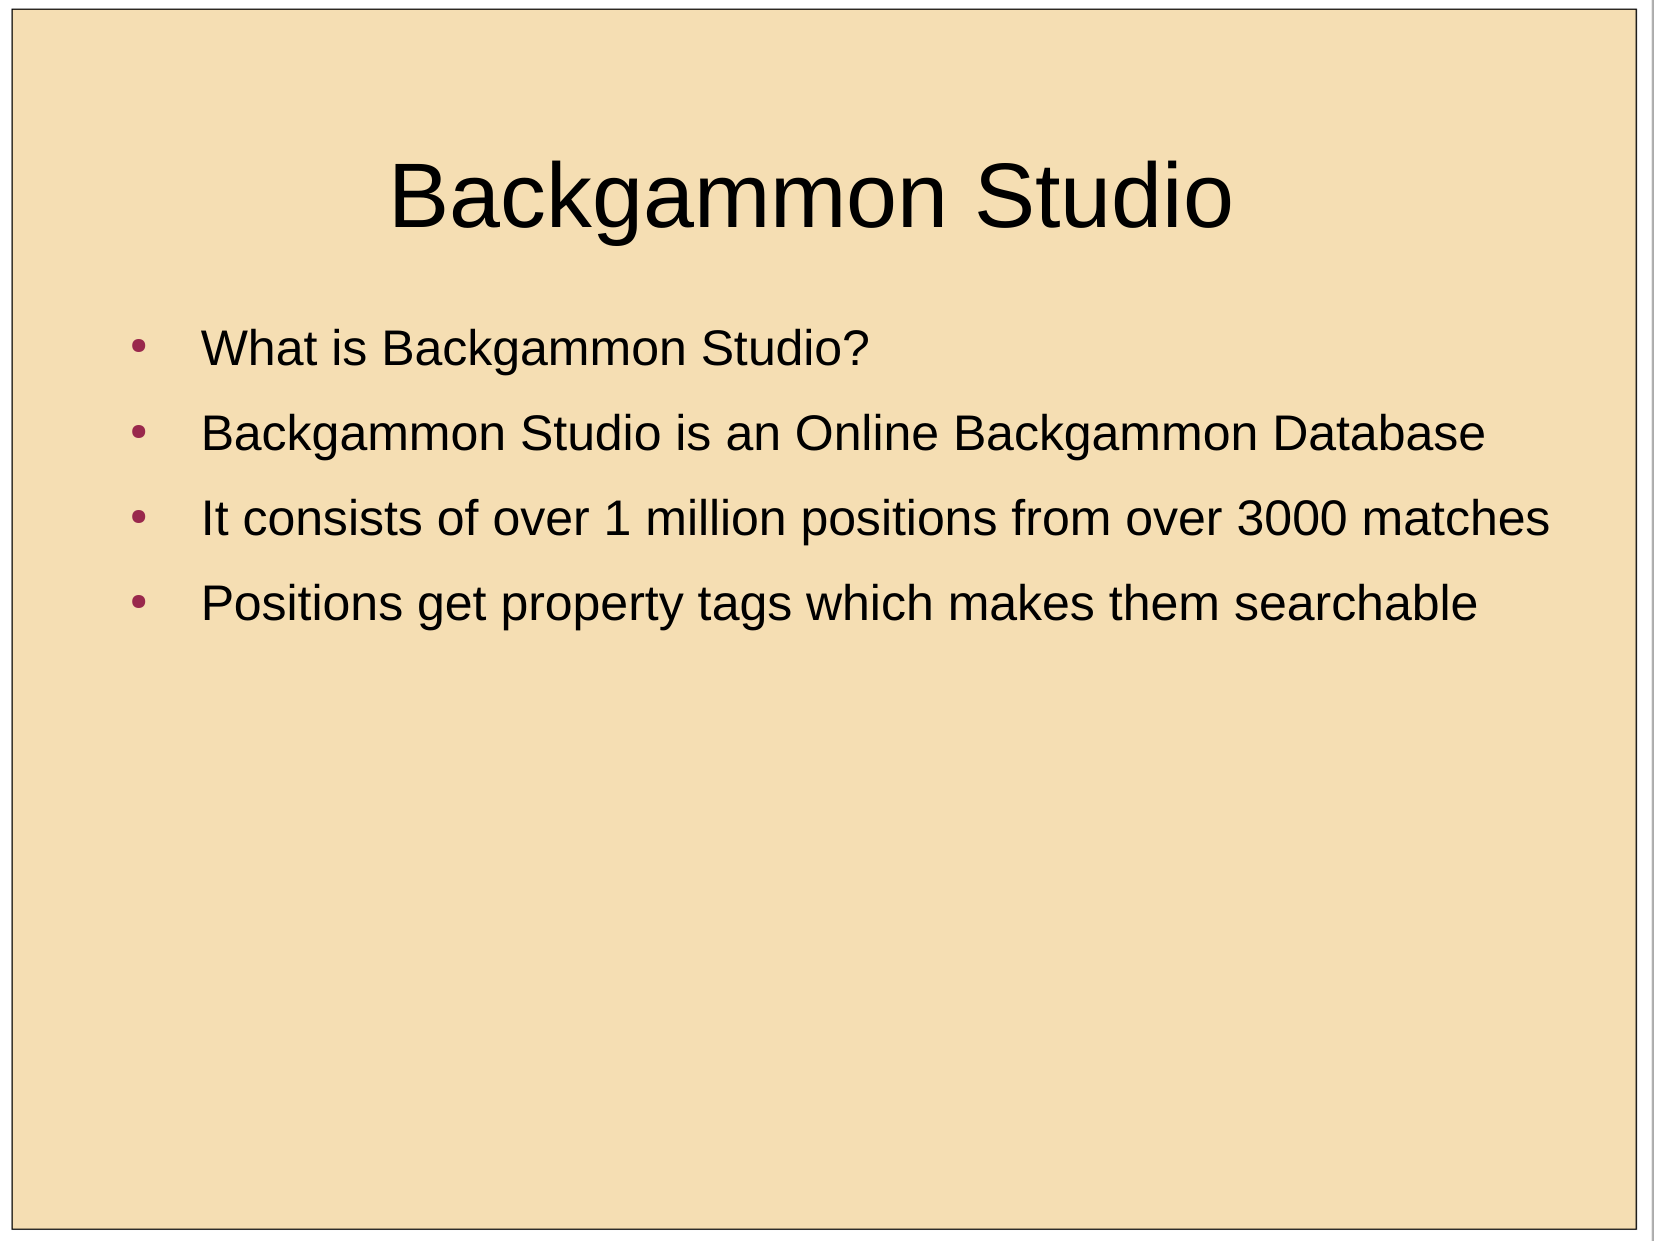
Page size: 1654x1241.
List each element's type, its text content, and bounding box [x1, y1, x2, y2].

picture [0, 0, 1654, 1241]
list What is Backgammon Studio? Backgammon Studio is an Online Backgammon Database It consists of over 1 million positions from over 3000 matches Positions get property tags which makes them searchable [118, 319, 1571, 945]
title Backgammon Studio [118, 112, 1506, 281]
